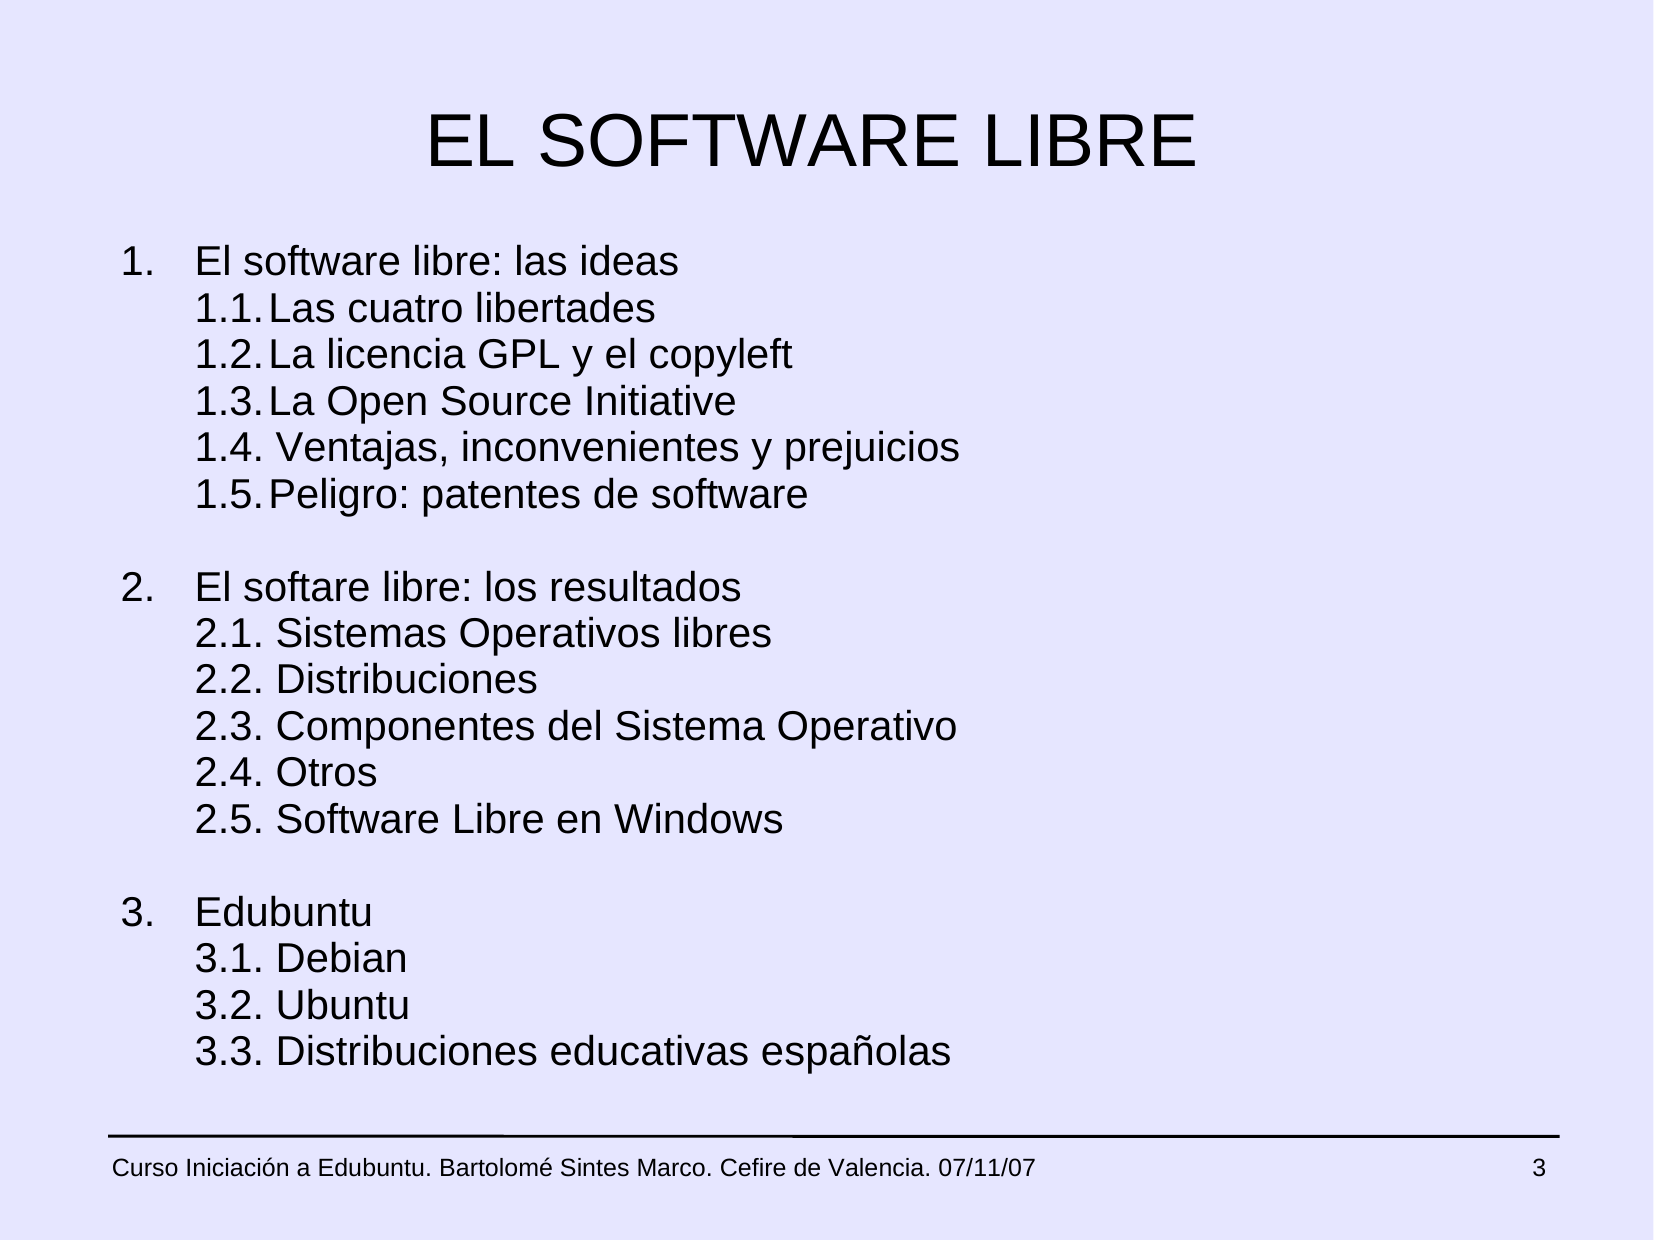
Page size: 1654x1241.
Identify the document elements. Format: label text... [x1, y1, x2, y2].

text_box EL SOFTWARE LIBRE 1. El software libre: las ideas 1.1. Las cuatro libertades 1.2. La licencia GPL y el copyleft 1.3. La Open Source Initiative 1.4. Ventajas, inconvenientes y prejuicios 1.5. Peligro: patentes de software 2. El softare libre: los resultados 2.1. Sistemas Operativos libres 2.2. Distribuciones 2.3. Componentes del Sistema Operativo 2.4. Otros 2.5. Software Libre en Windows 3. Edubuntu 3.1. Debian 3.2. Ubuntu 3.3. Distribuciones educativas españolas [120, 98, 1504, 1127]
